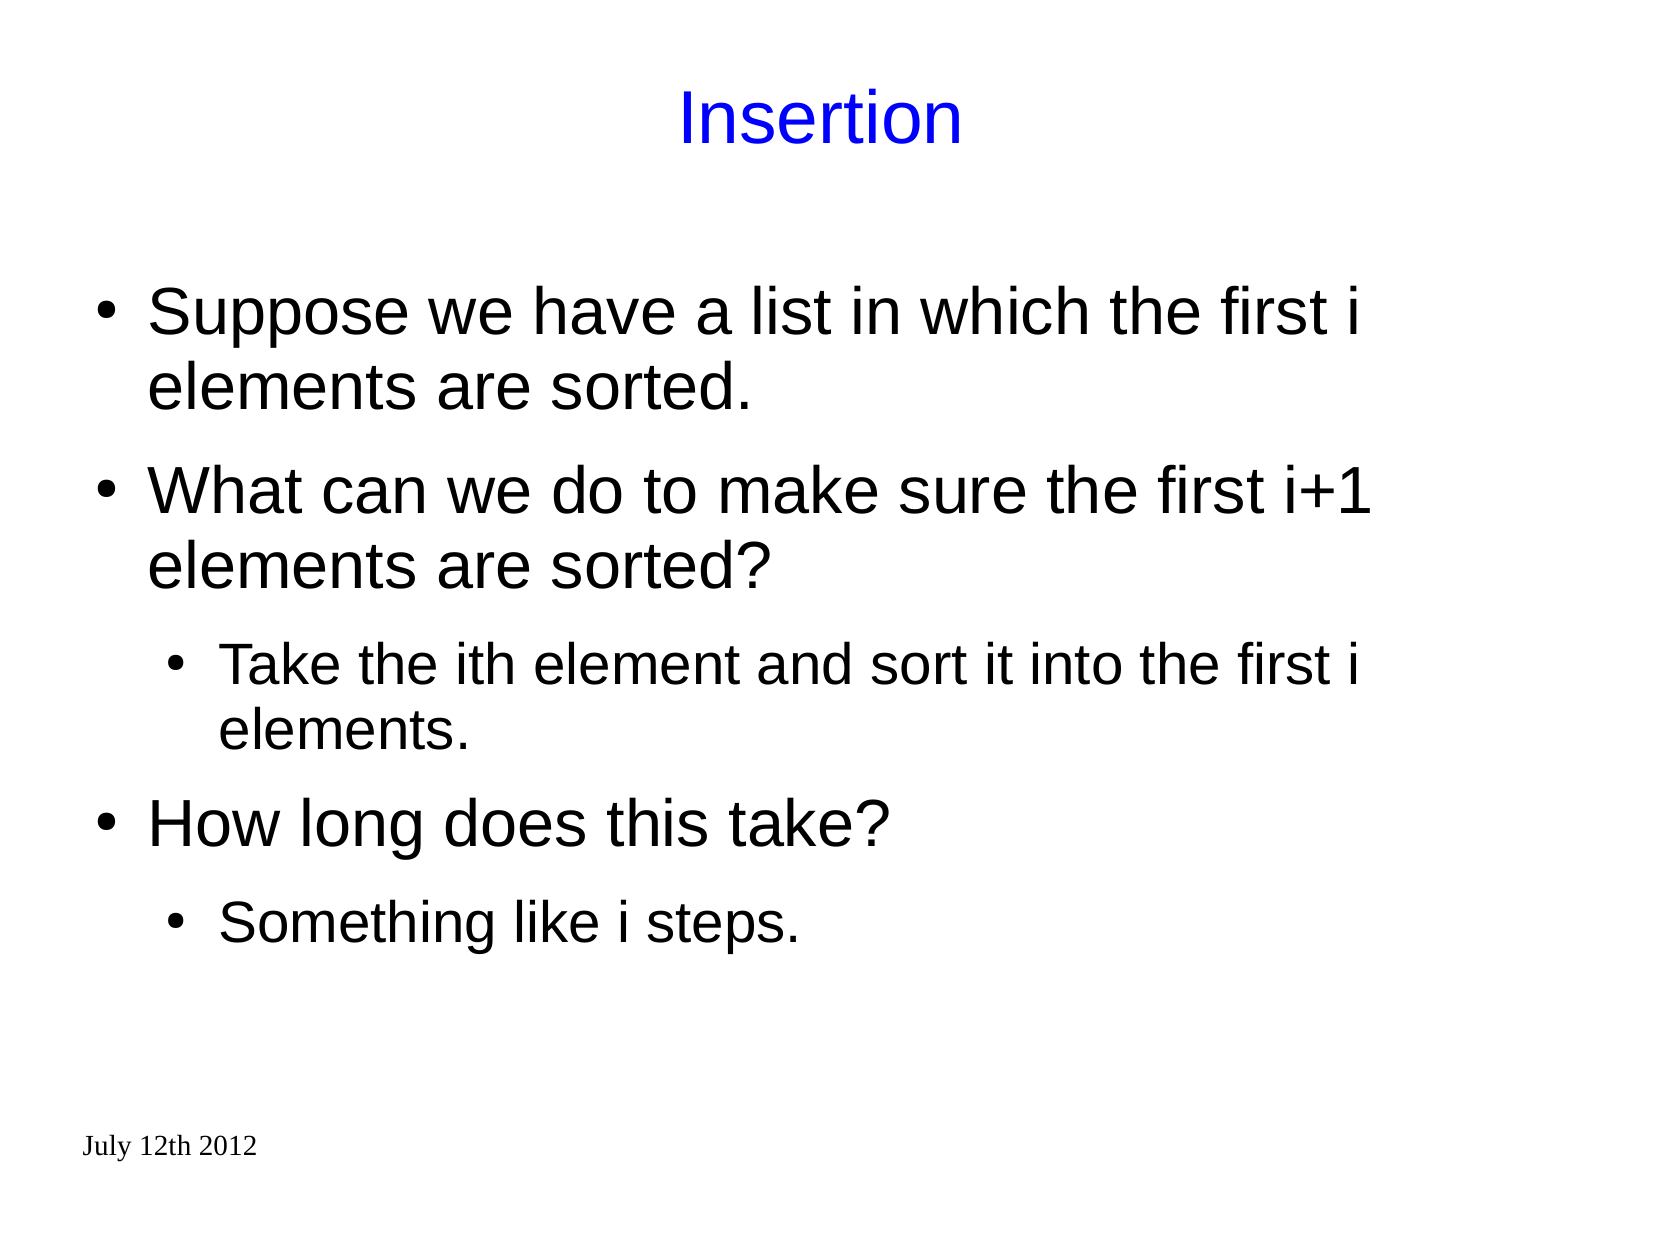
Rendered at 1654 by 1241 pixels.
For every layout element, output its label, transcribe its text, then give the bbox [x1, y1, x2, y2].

title Insertion [76, 58, 1565, 178]
list Suppose we have a list in which the first i elements are sorted. What can we do to make sure the first i+1 elements are sorted? Take the ith element and sort it into the first i elements. How long does this take? Something like i steps. [76, 274, 1565, 1093]
